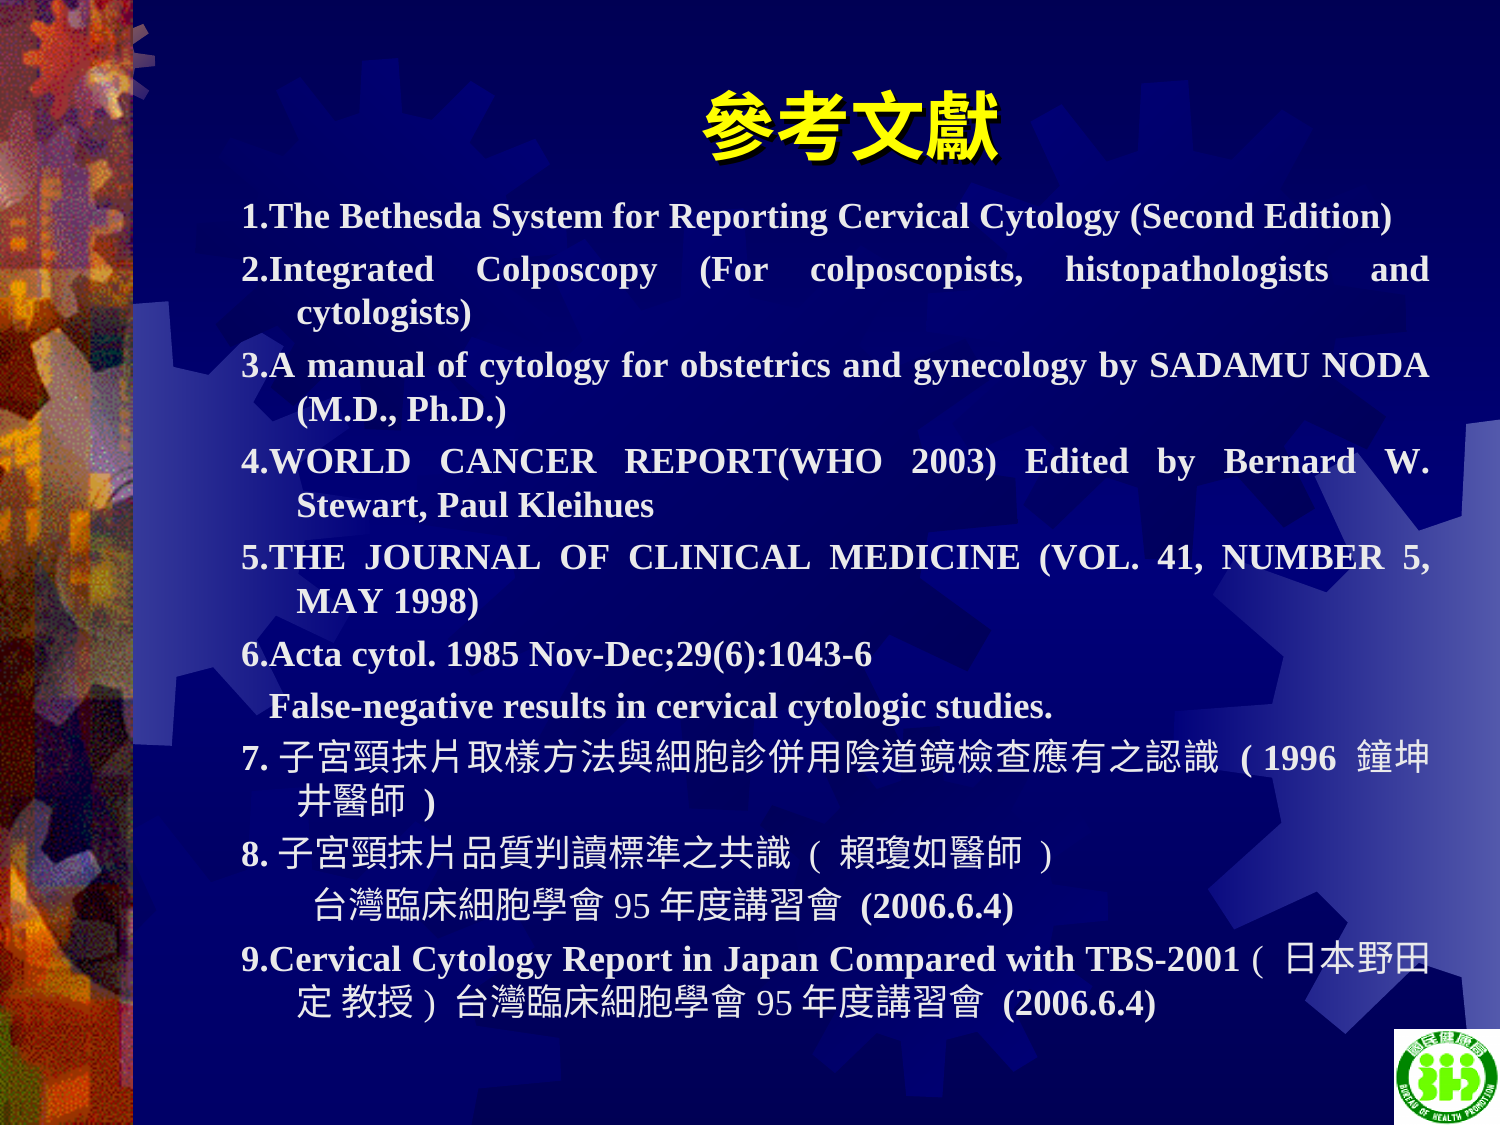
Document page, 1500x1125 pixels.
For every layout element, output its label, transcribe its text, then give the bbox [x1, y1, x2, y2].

list 1.The Bethesda System for Reporting Cervical Cytology (Second Edition) 2.Integrated Colposcopy (For colposcopists, histopathologists and cytologists) 3.A manual of cytology for obstetrics and gynecology by SADAMU NODA (M.D., Ph.D.) 4.WORLD CANCER REPORT(WHO 2003) Edited by Bernard W. Stewart, Paul Kleihues 5.THE JOURNAL OF CLINICAL MEDICINE (VOL. 41, NUMBER 5, MAY 1998) 6.Acta cytol. 1985 Nov-Dec;29(6):1043-6 False-negative results in cervical cytologic studies. 7.子宮頸抹片取樣方法與細胞診併用陰道鏡檢查應有之認識 ( 1996 鐘坤井醫師 ) 8.子宮頸抹片品質判讀標準之共識 ( 賴瓊如醫師 ) 台灣臨床細胞學會95年度講習會 (2006.6.4) 9.Cervical Cytology Report in Japan Compared with TBS-2001 ( 日本野田定 教授) 台灣臨床細胞學會95年度講習會 (2006.6.4) [171, 184, 1447, 1035]
title 參考文獻 [631, 66, 1070, 178]
